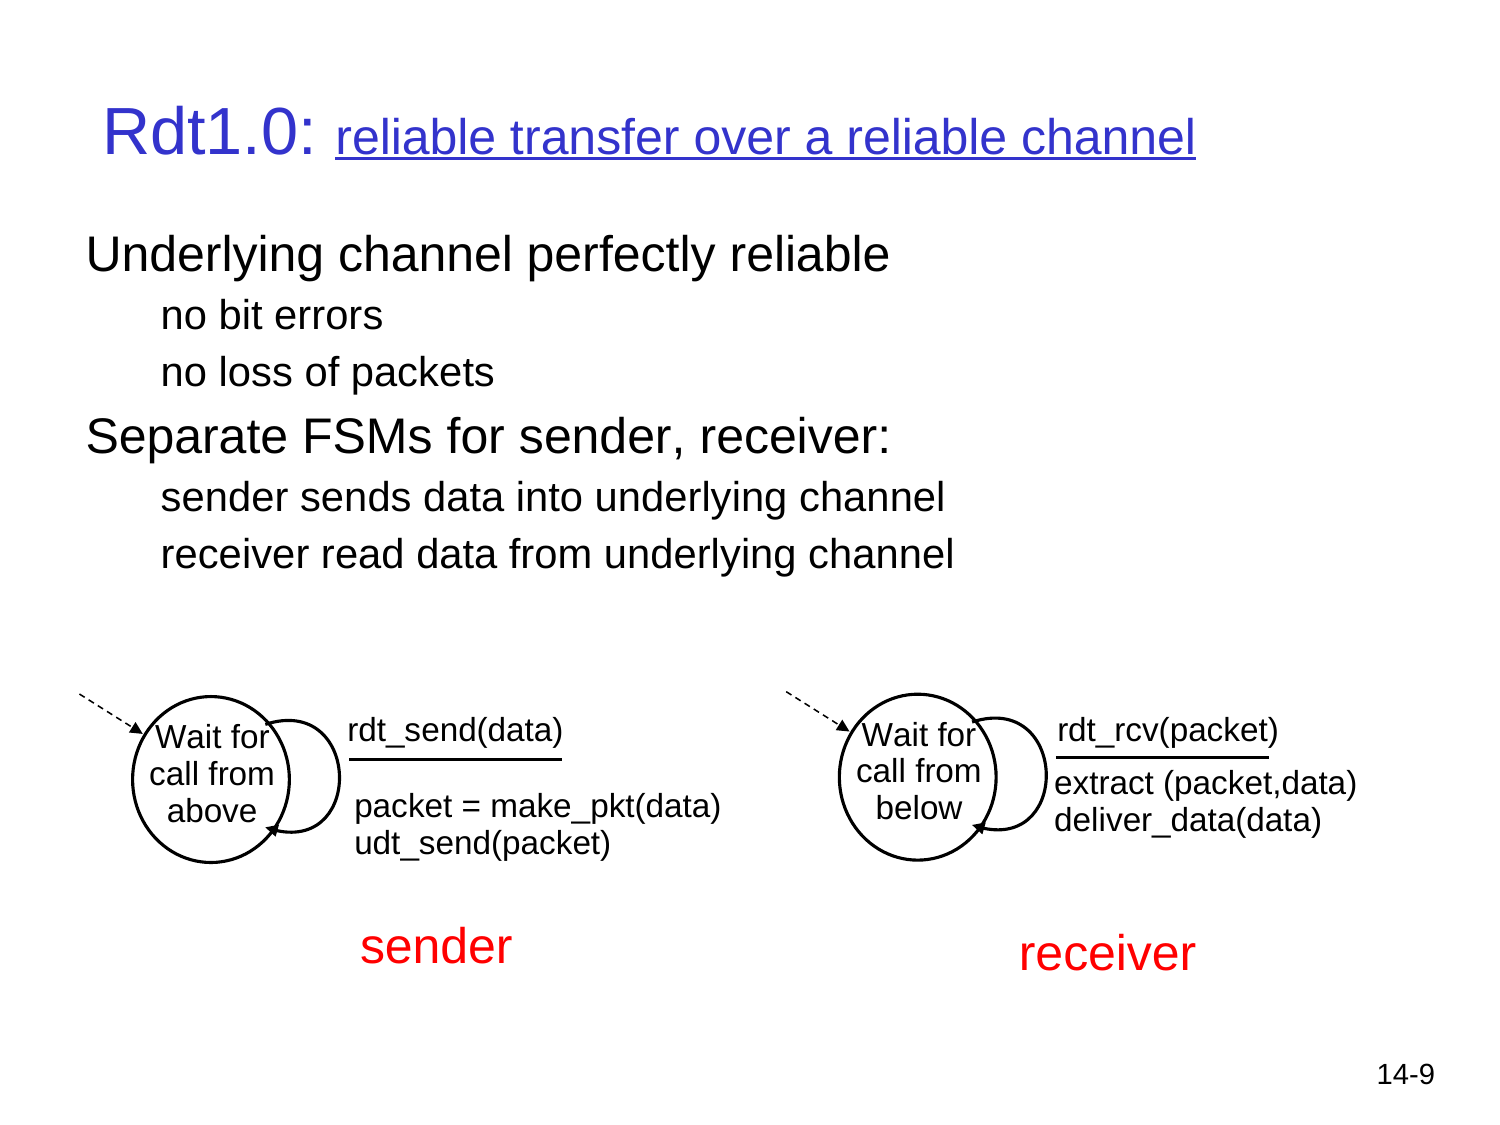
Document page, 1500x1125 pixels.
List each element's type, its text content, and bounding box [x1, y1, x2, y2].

text_box [874, 694, 962, 708]
text_box Wait for call from above [122, 710, 303, 861]
text_box sender [345, 910, 528, 983]
text_box packet = make_pkt(data) udt_send(packet) [339, 779, 780, 879]
text_box Wait for call from below [828, 708, 1010, 859]
list Underlying channel perfectly reliable no bit errors no loss of packets Separate FSMs for sender, receiver: sender sends data into underlying channel receiver read data from underlying channel [70, 218, 1367, 714]
text_box [168, 696, 254, 710]
text_box rdt_rcv(packet) [1042, 704, 1295, 757]
title Rdt1.0: reliable transfer over a reliable channel [87, 37, 1400, 225]
text_box rdt_send(data) [332, 703, 703, 774]
text_box extract (packet,data) deliver_data(data) [1039, 756, 1448, 828]
text_box receiver [1003, 917, 1212, 989]
